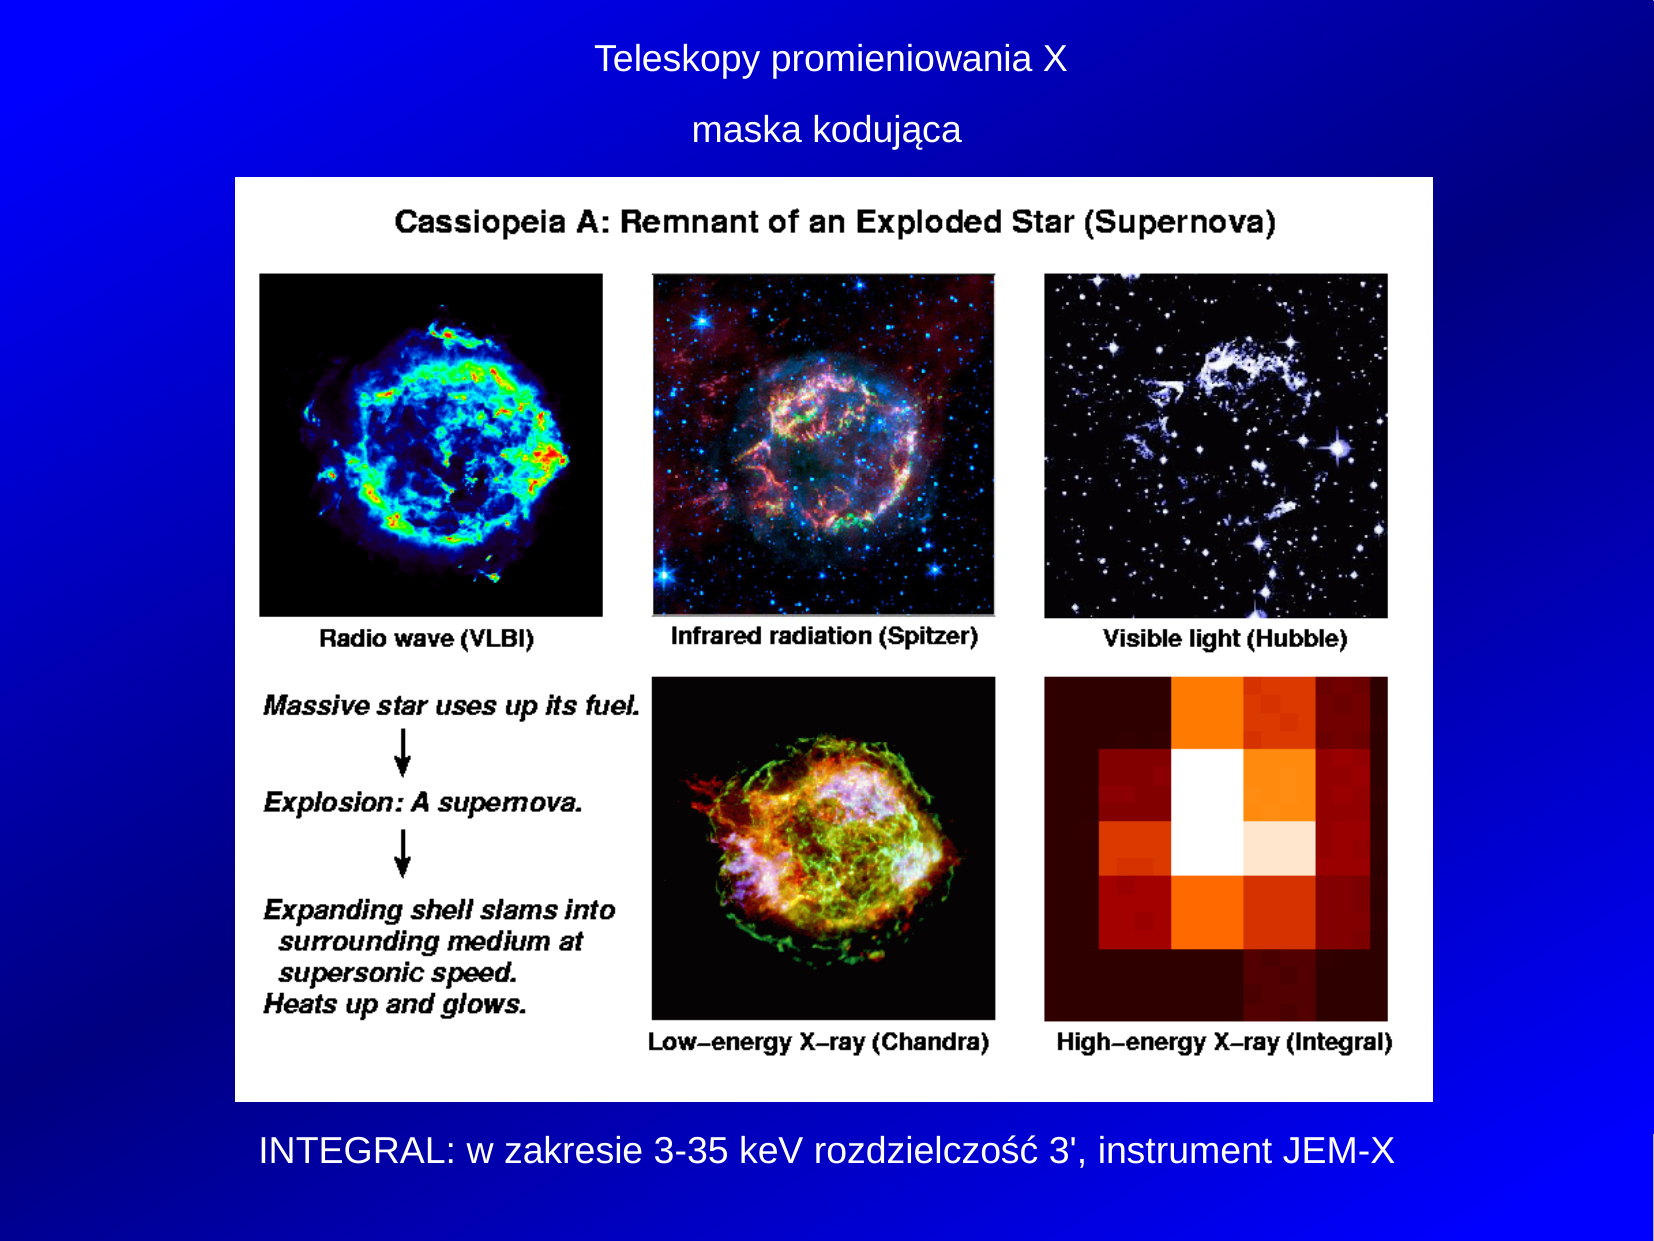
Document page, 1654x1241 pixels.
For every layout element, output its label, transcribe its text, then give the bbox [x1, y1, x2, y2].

text_box INTEGRAL: w zakresie 3-35 keV rozdzielczość 3', instrument JEM-X [243, 1122, 1411, 1179]
text_box maska kodująca [676, 101, 977, 158]
picture [235, 177, 1433, 1102]
text_box Teleskopy promieniowania X [579, 29, 1083, 87]
